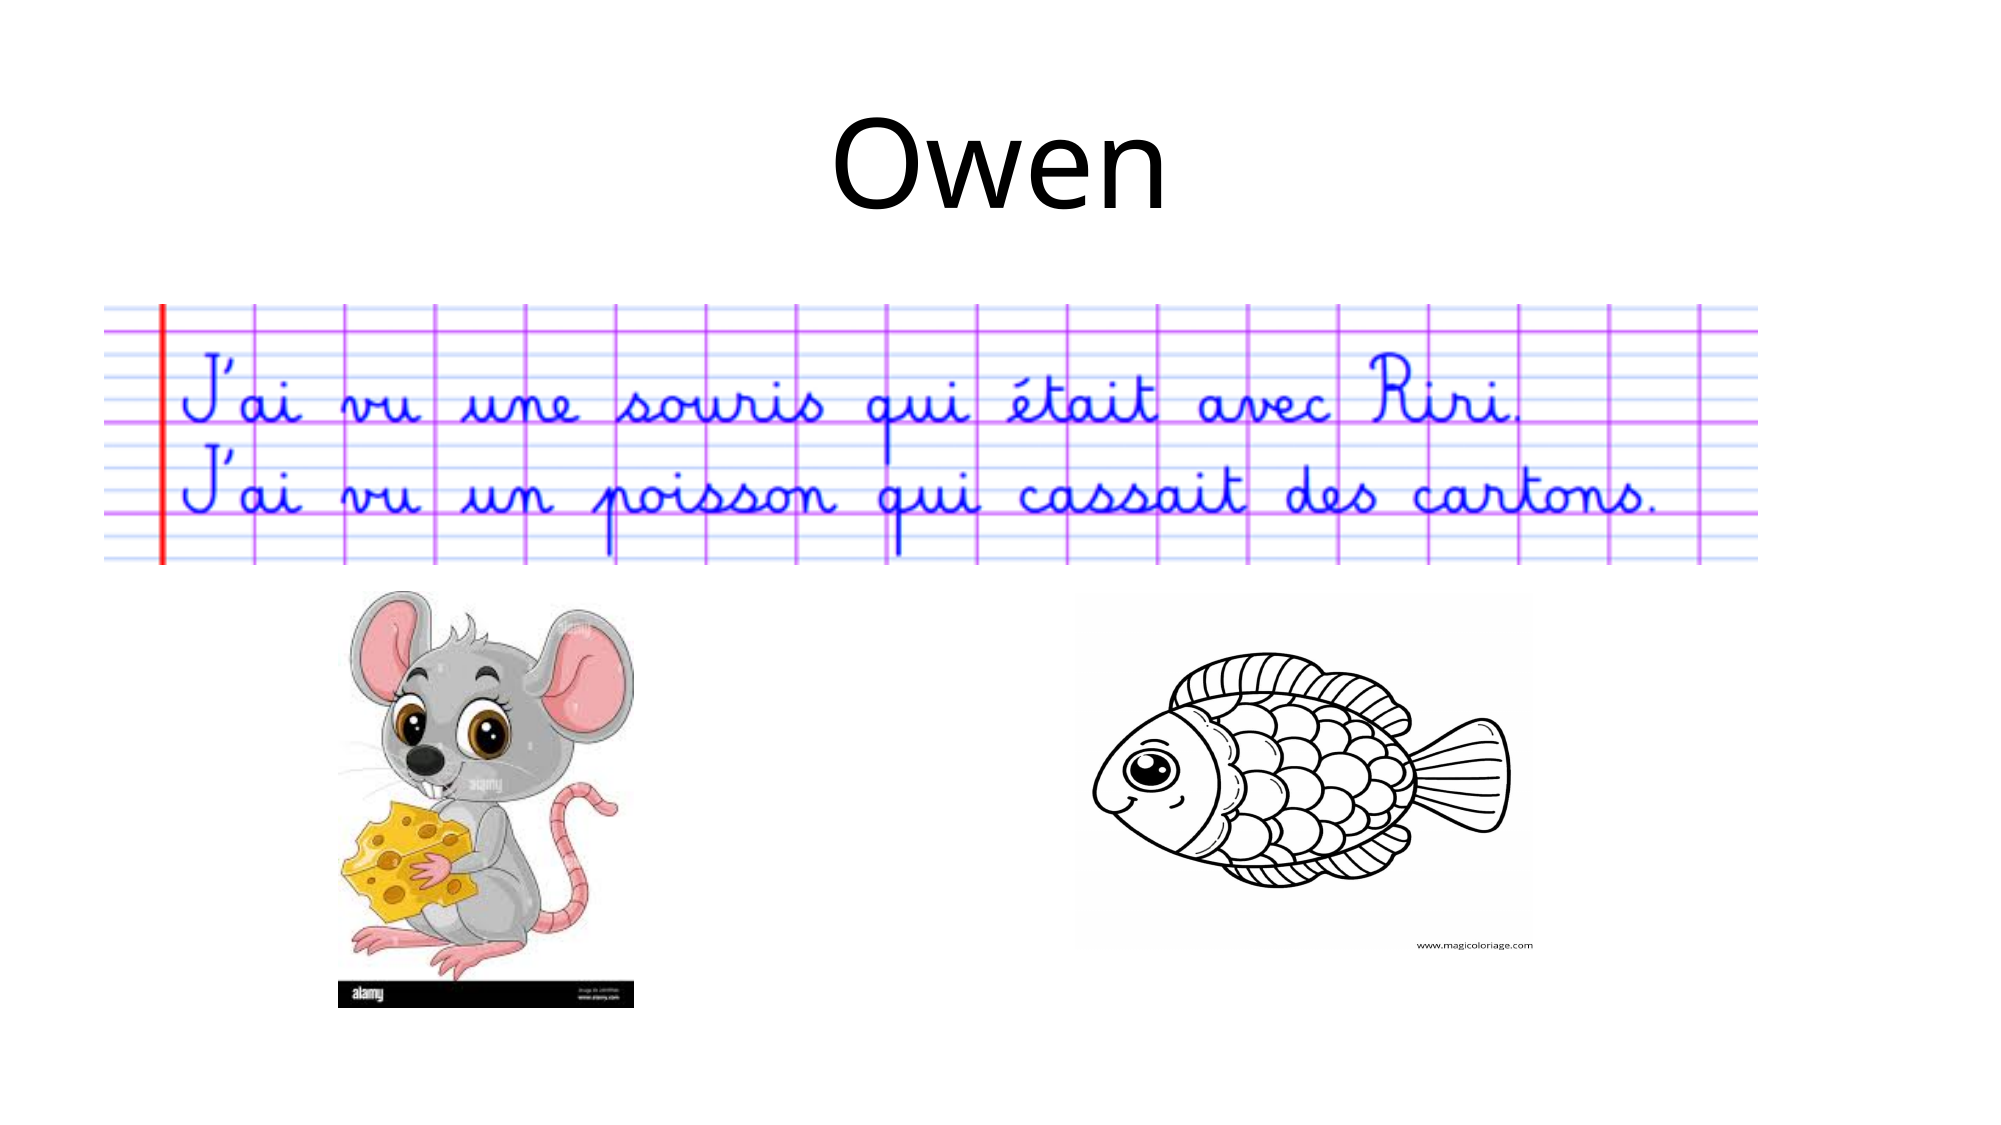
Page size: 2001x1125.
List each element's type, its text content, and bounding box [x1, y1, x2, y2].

picture [1075, 593, 1533, 950]
picture [104, 304, 1758, 565]
title Owen [137, 59, 1863, 278]
picture [338, 591, 634, 1008]
